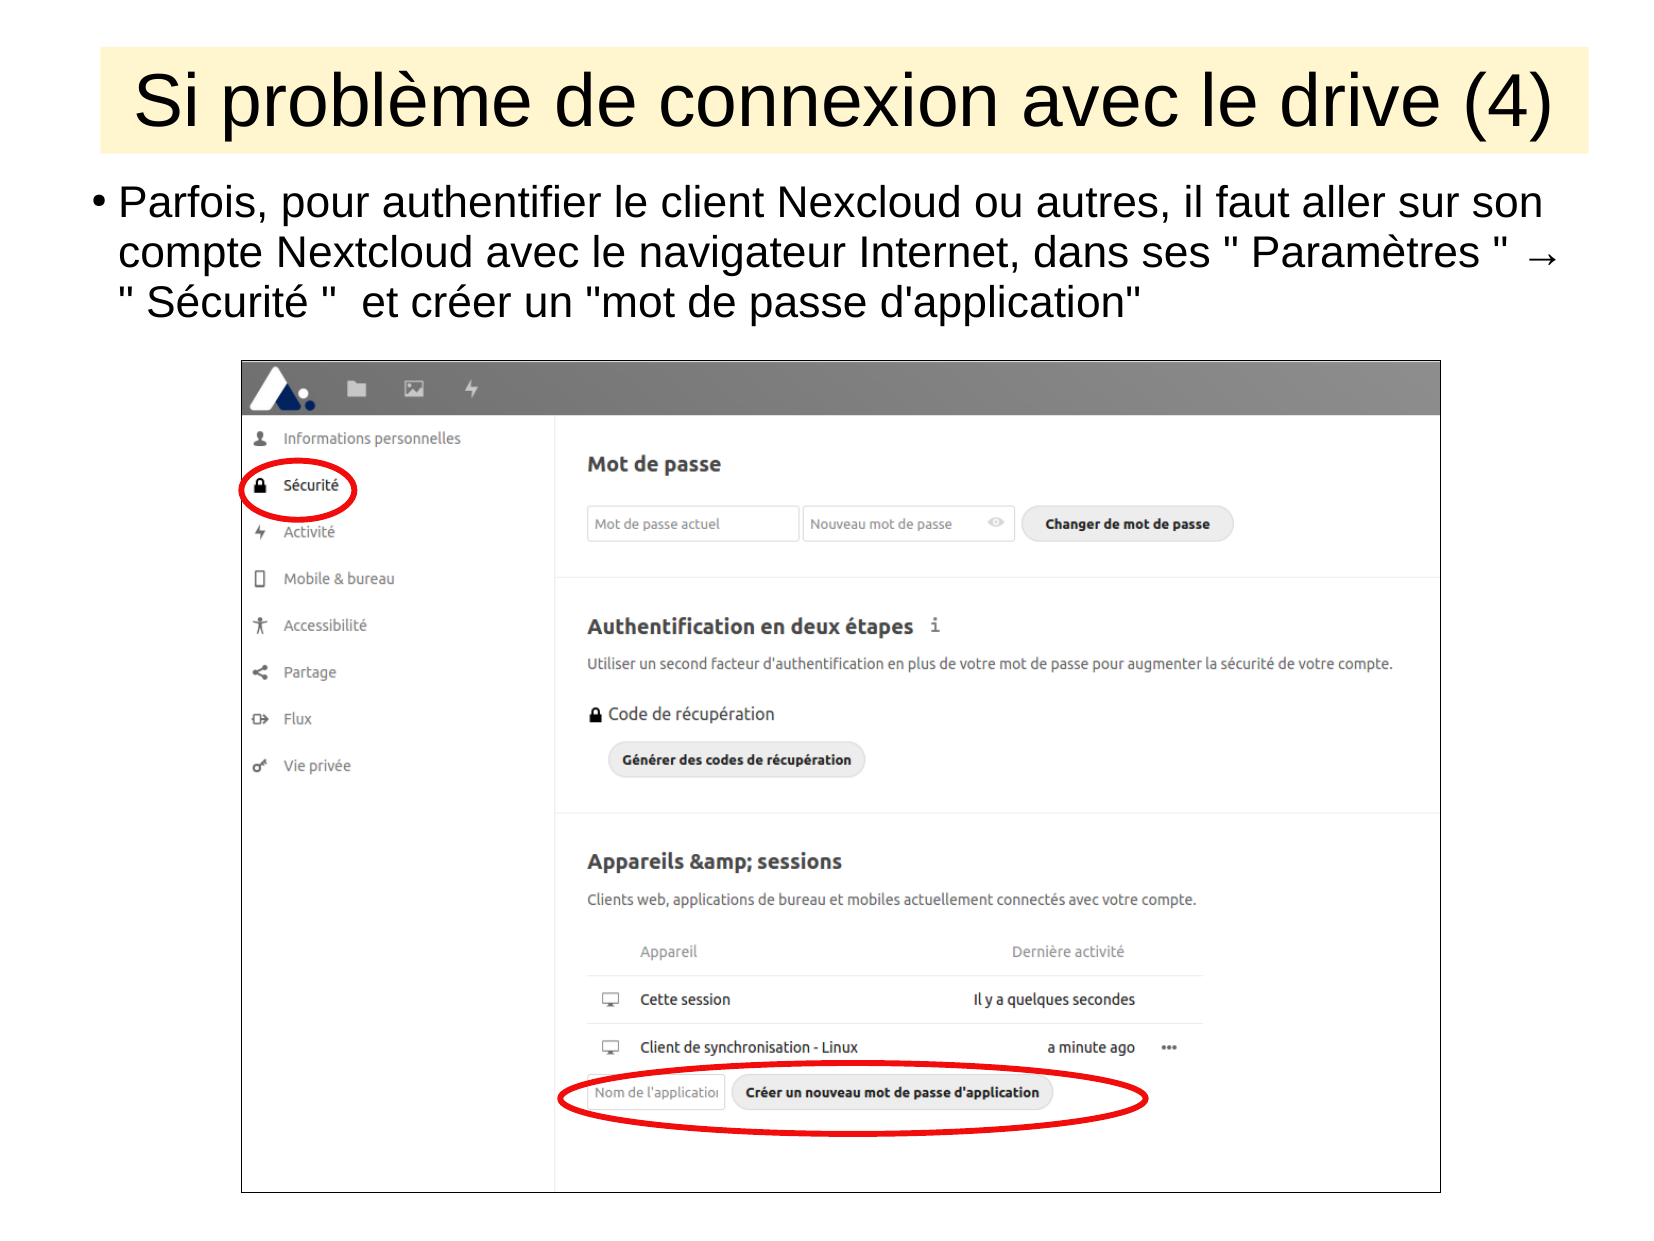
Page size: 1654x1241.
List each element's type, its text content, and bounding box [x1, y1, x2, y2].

title Si problème de connexion avec le drive (4) [100, 46, 1589, 154]
picture [245, 464, 351, 516]
list Parfois, pour authentifier le client Nexcloud ou autres, il faut aller sur son compte Nextcloud avec le navigateur Internet, dans ses " Paramètres " → " Sécurité " et créer un "mot de passe d'application" [82, 177, 1595, 331]
picture [241, 360, 1441, 1193]
